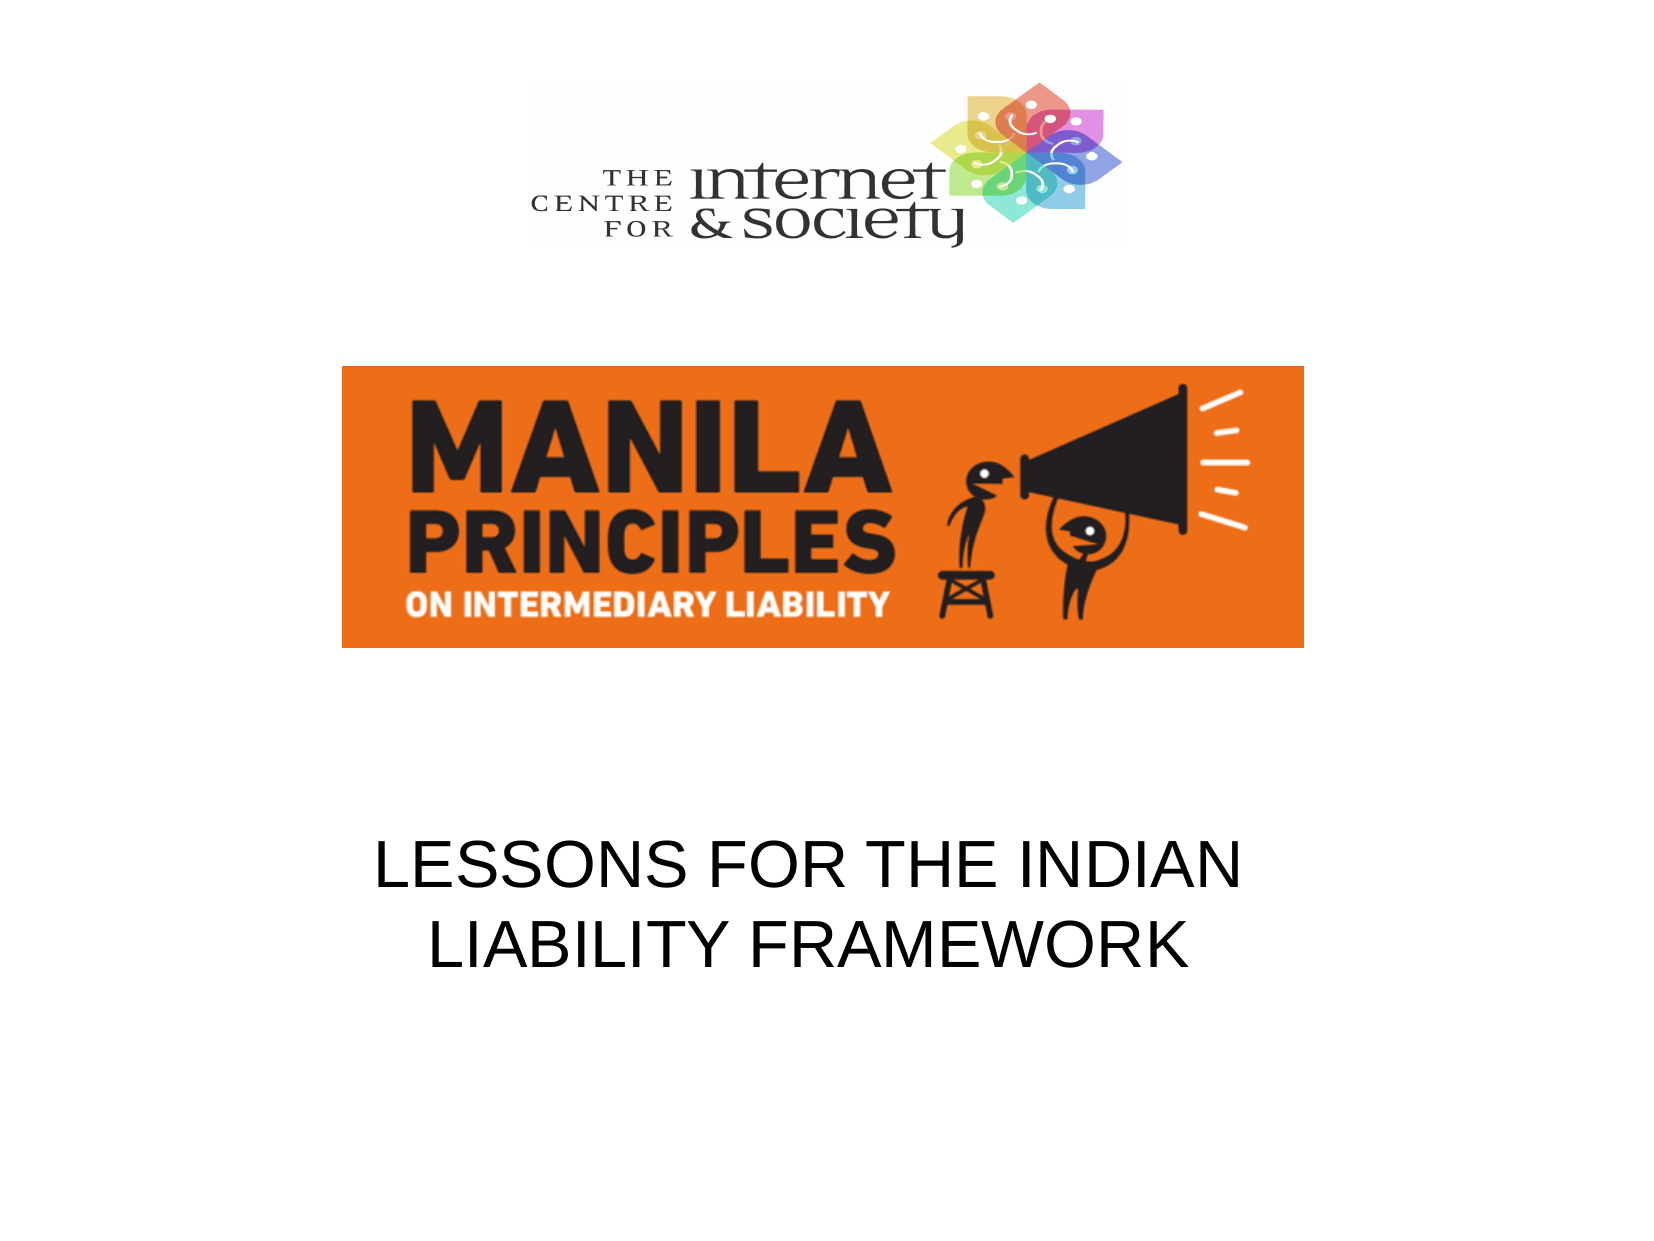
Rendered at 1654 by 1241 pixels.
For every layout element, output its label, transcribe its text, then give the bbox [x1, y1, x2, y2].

subtitle LESSONS FOR THE INDIAN LIABILITY FRAMEWORK [307, 711, 1312, 936]
picture [342, 366, 1304, 648]
picture [531, 82, 1123, 248]
